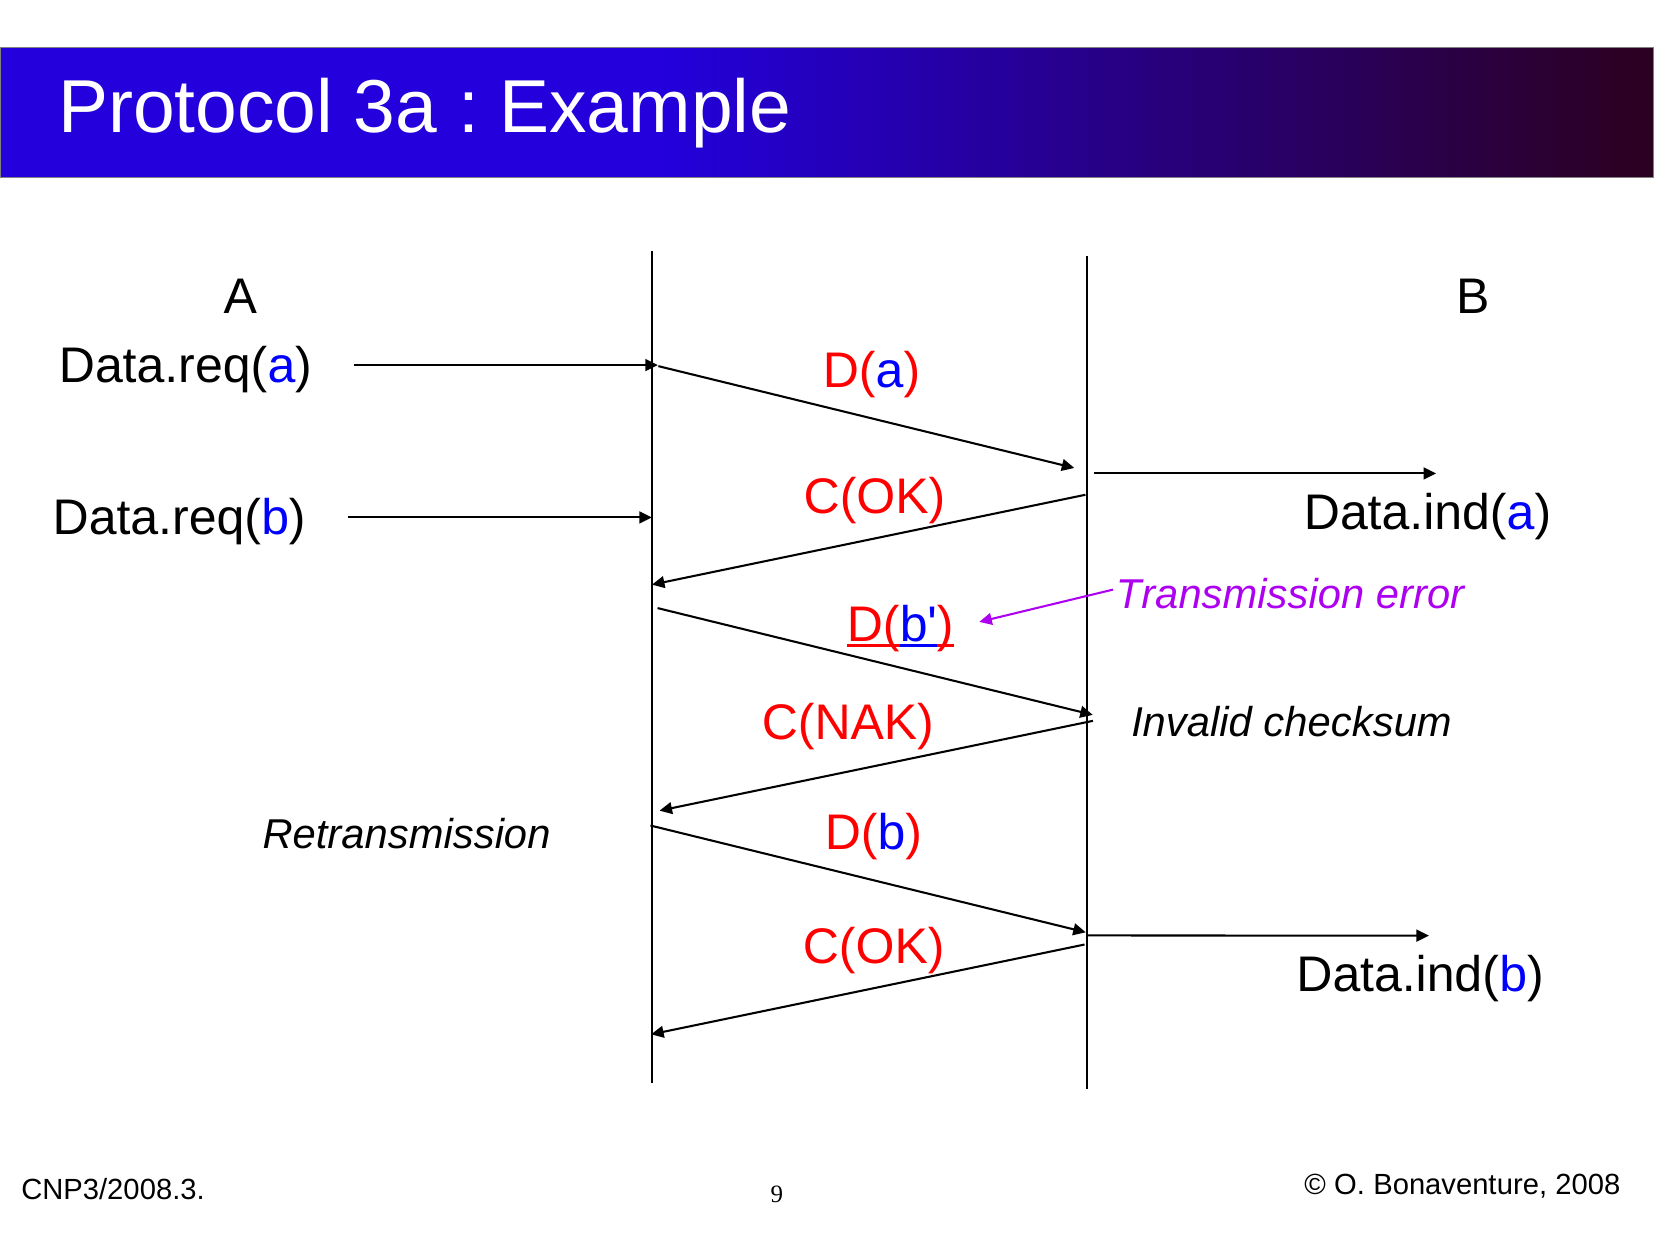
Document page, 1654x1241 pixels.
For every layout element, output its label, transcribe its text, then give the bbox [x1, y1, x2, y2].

text_box Data.req(b) [52, 494, 306, 546]
text_box D(b') [846, 601, 954, 644]
title Protocol 3a : Example [10, 0, 1000, 219]
text_box CNP3/2008.3. [21, 1176, 274, 1212]
text_box C(OK) [803, 473, 946, 524]
text_box Data.ind(a) [1303, 488, 1552, 540]
text_box Invalid checksum [1131, 697, 1453, 747]
text_box D(a) [822, 347, 921, 398]
text_box D(b) [824, 808, 923, 860]
text_box C(NAK) [761, 699, 934, 750]
text_box A B [234, 283, 246, 299]
text_box Retransmission [262, 810, 551, 859]
text_box A B [223, 273, 1495, 324]
text_box D(b') [846, 645, 954, 652]
text_box C(OK) [802, 923, 945, 974]
text_box Data.req(a) [58, 342, 313, 393]
text_box © O. Bonaventure, 2008 [1304, 1170, 1622, 1201]
text_box Data.ind(b) [1296, 951, 1544, 1002]
text_box Transmission error [1115, 569, 1465, 619]
